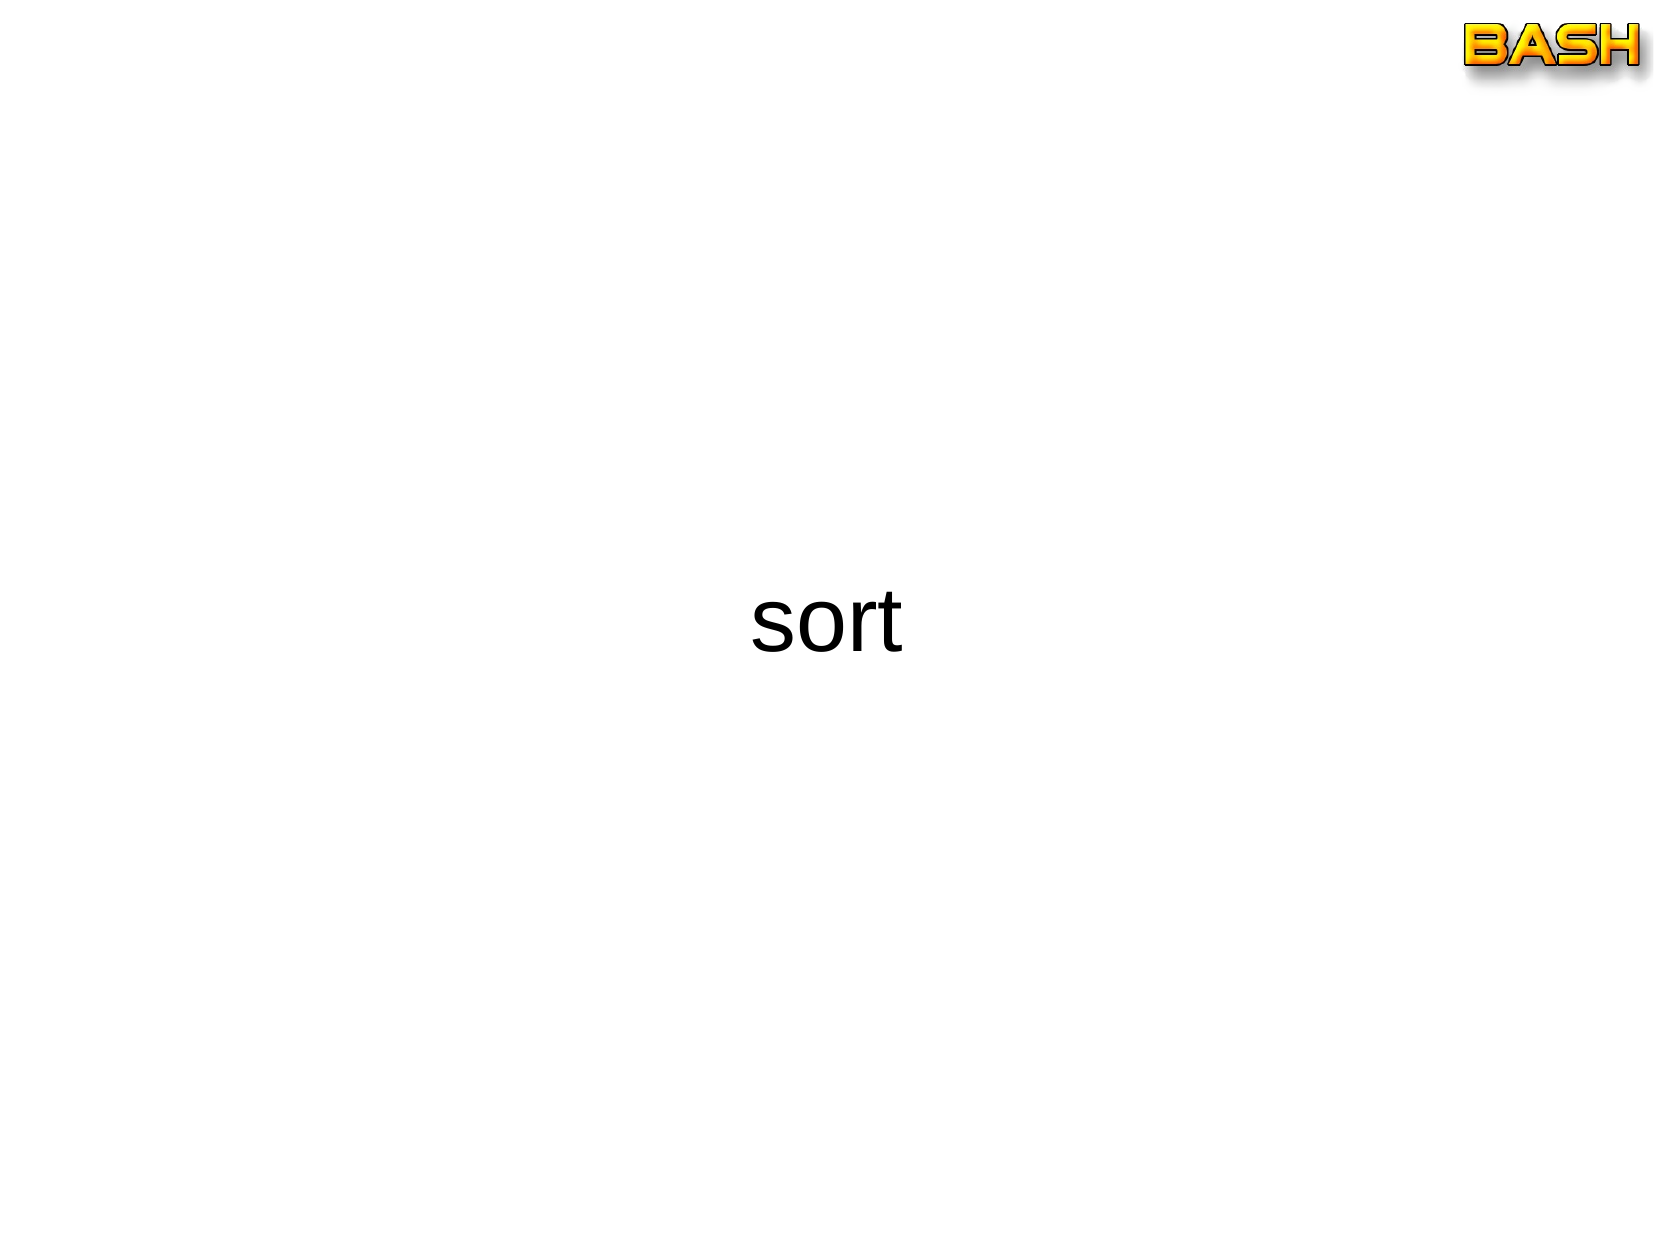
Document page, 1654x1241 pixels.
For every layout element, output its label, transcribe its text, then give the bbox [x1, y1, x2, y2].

title sort [82, 523, 1571, 717]
picture [1450, 0, 1654, 96]
